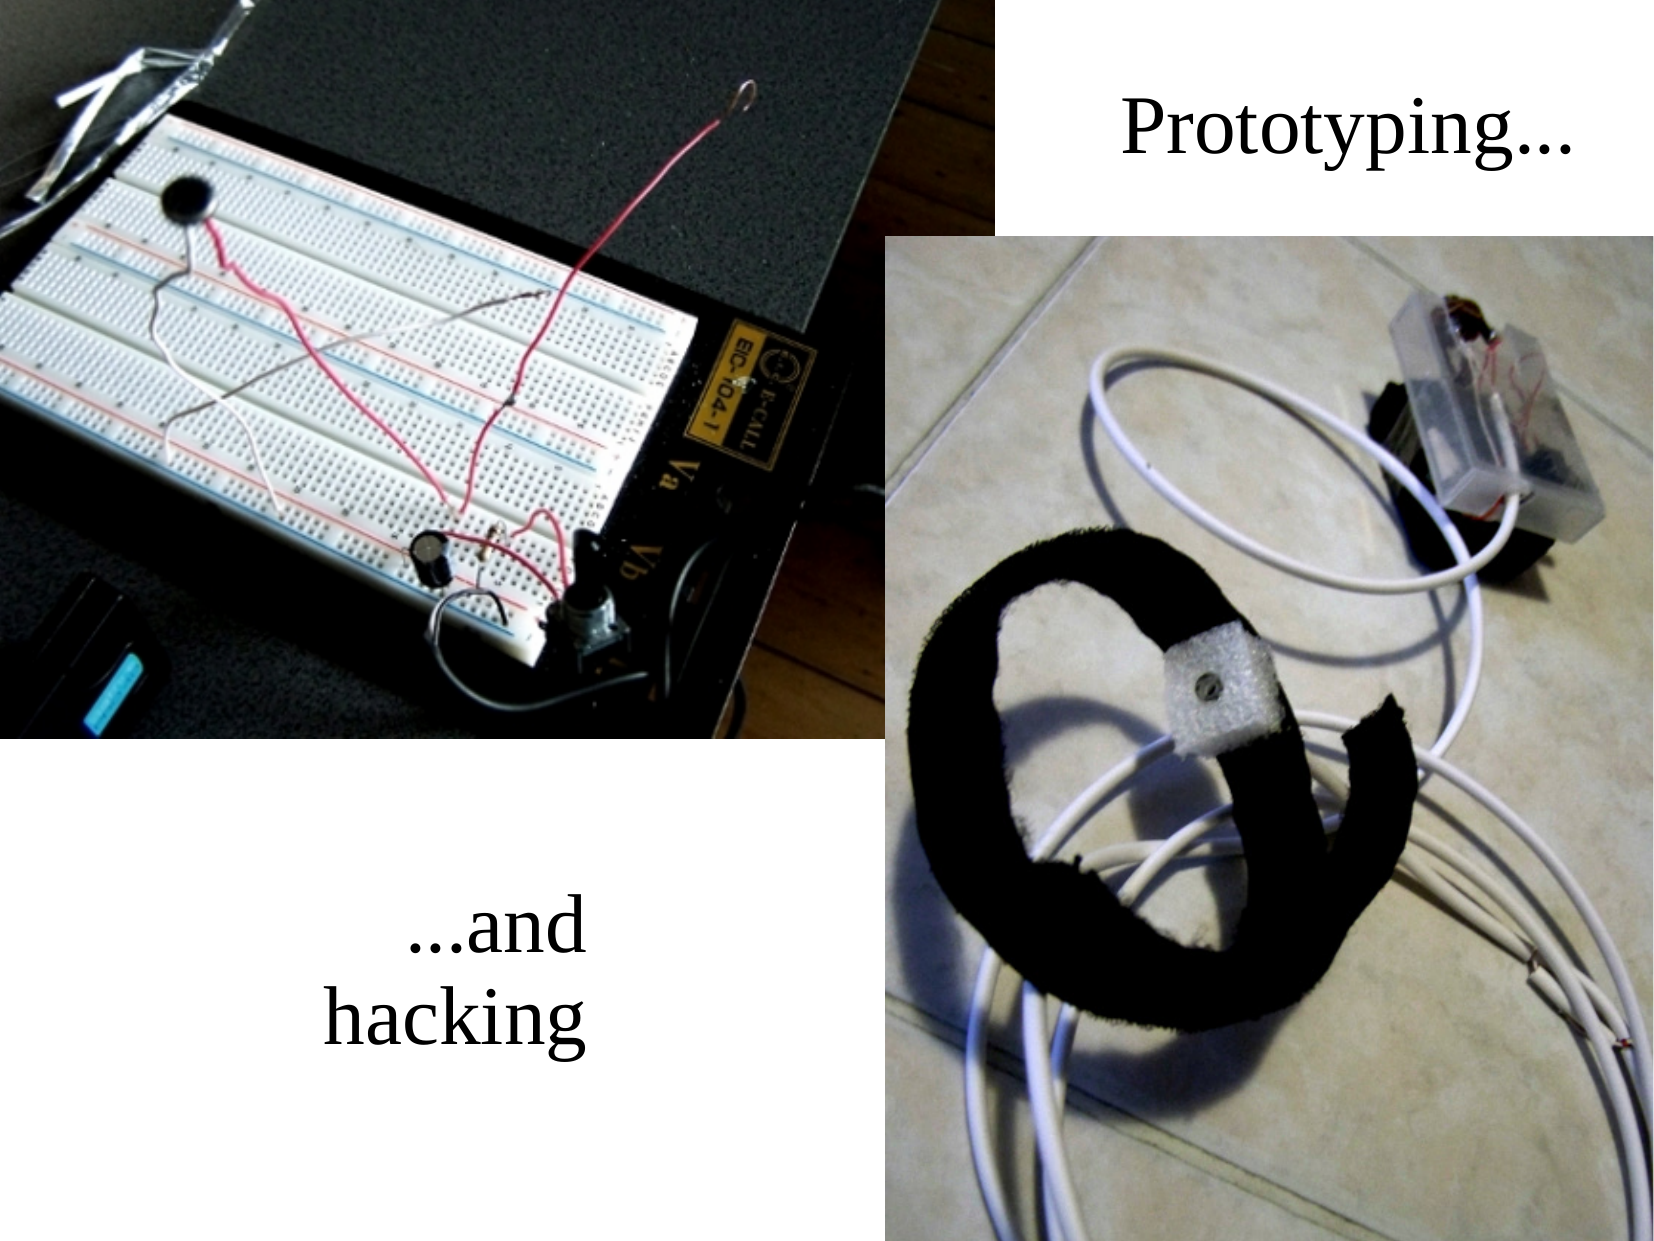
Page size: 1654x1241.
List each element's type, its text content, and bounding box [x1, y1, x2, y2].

picture [0, 0, 1654, 1241]
title Prototyping... [1092, 29, 1577, 222]
text_box ...and hacking [147, 878, 588, 1063]
